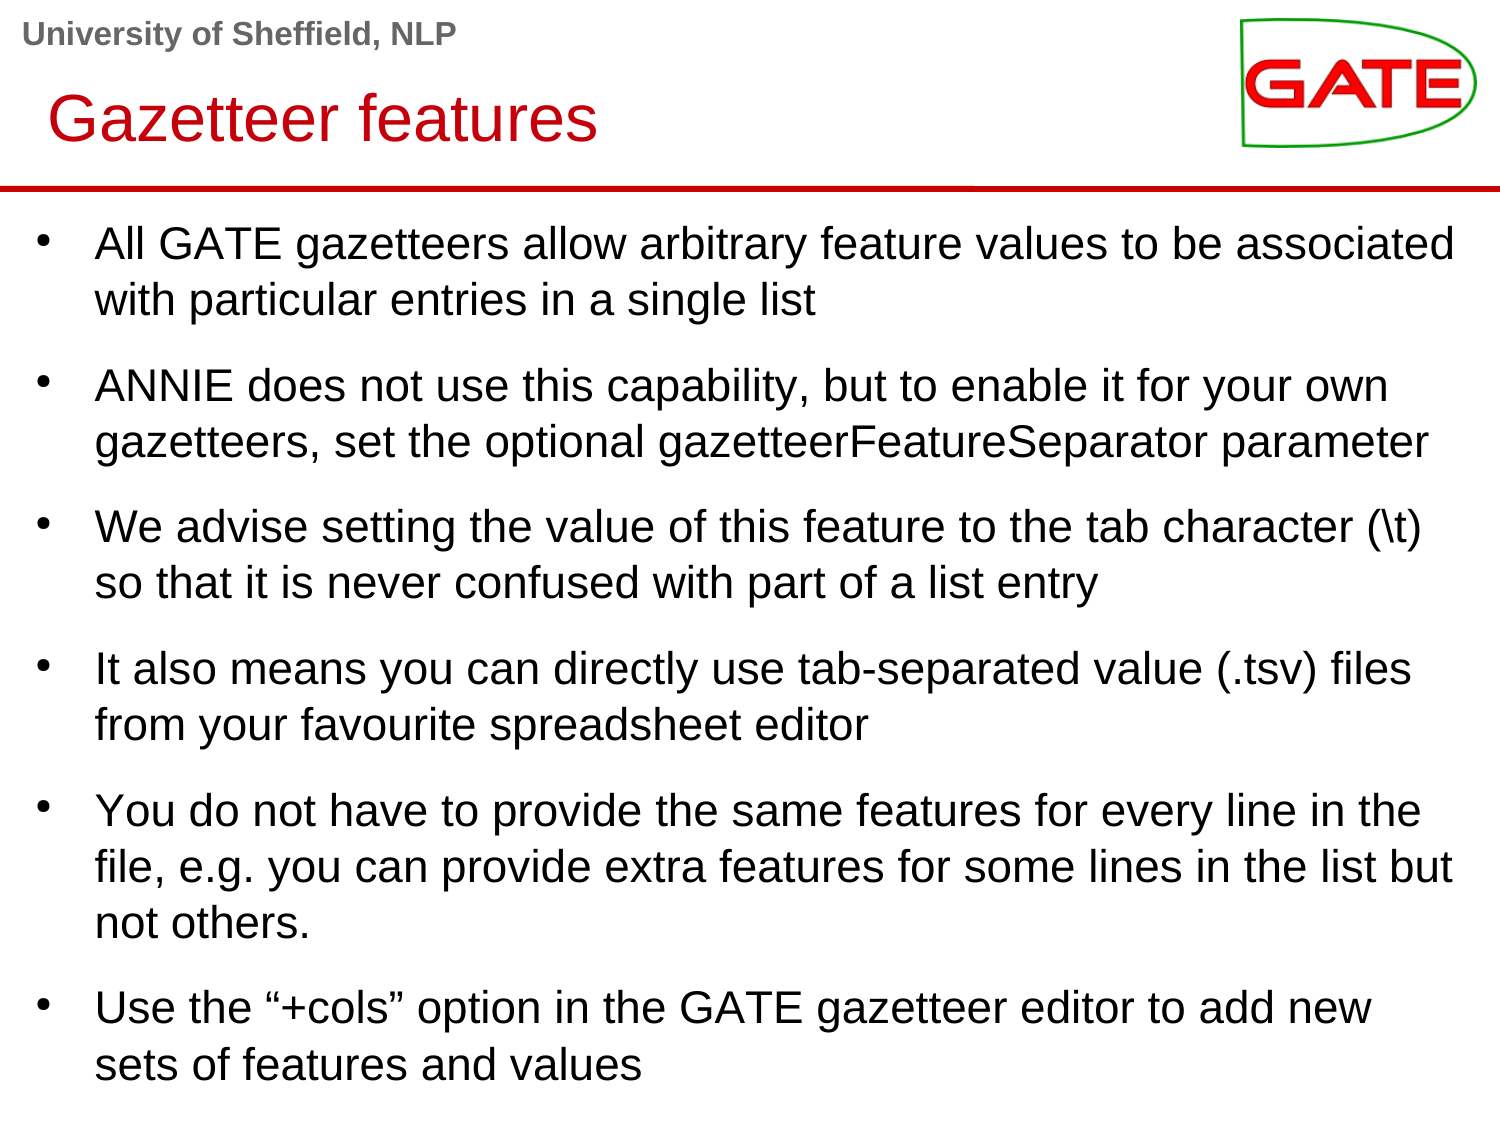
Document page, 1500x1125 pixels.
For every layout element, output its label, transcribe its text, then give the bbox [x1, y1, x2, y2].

title Gazetteer features [47, 59, 1241, 180]
picture [1240, 18, 1477, 148]
list All GATE gazetteers allow arbitrary feature values to be associated with particular entries in a single list ANNIE does not use this capability, but to enable it for your own gazetteers, set the optional gazetteerFeatureSeparator parameter We advise setting the value of this feature to the tab character (\t) so that it is never confused with part of a list entry It also means you can directly use tab-separated value (.tsv) files from your favourite spreadsheet editor You do not have to provide the same features for every line in the ﬁle, e.g. you can provide extra features for some lines in the list but not others. Use the “+cols” option in the GATE gazetteer editor to add new sets of features and values [35, 212, 1465, 1063]
